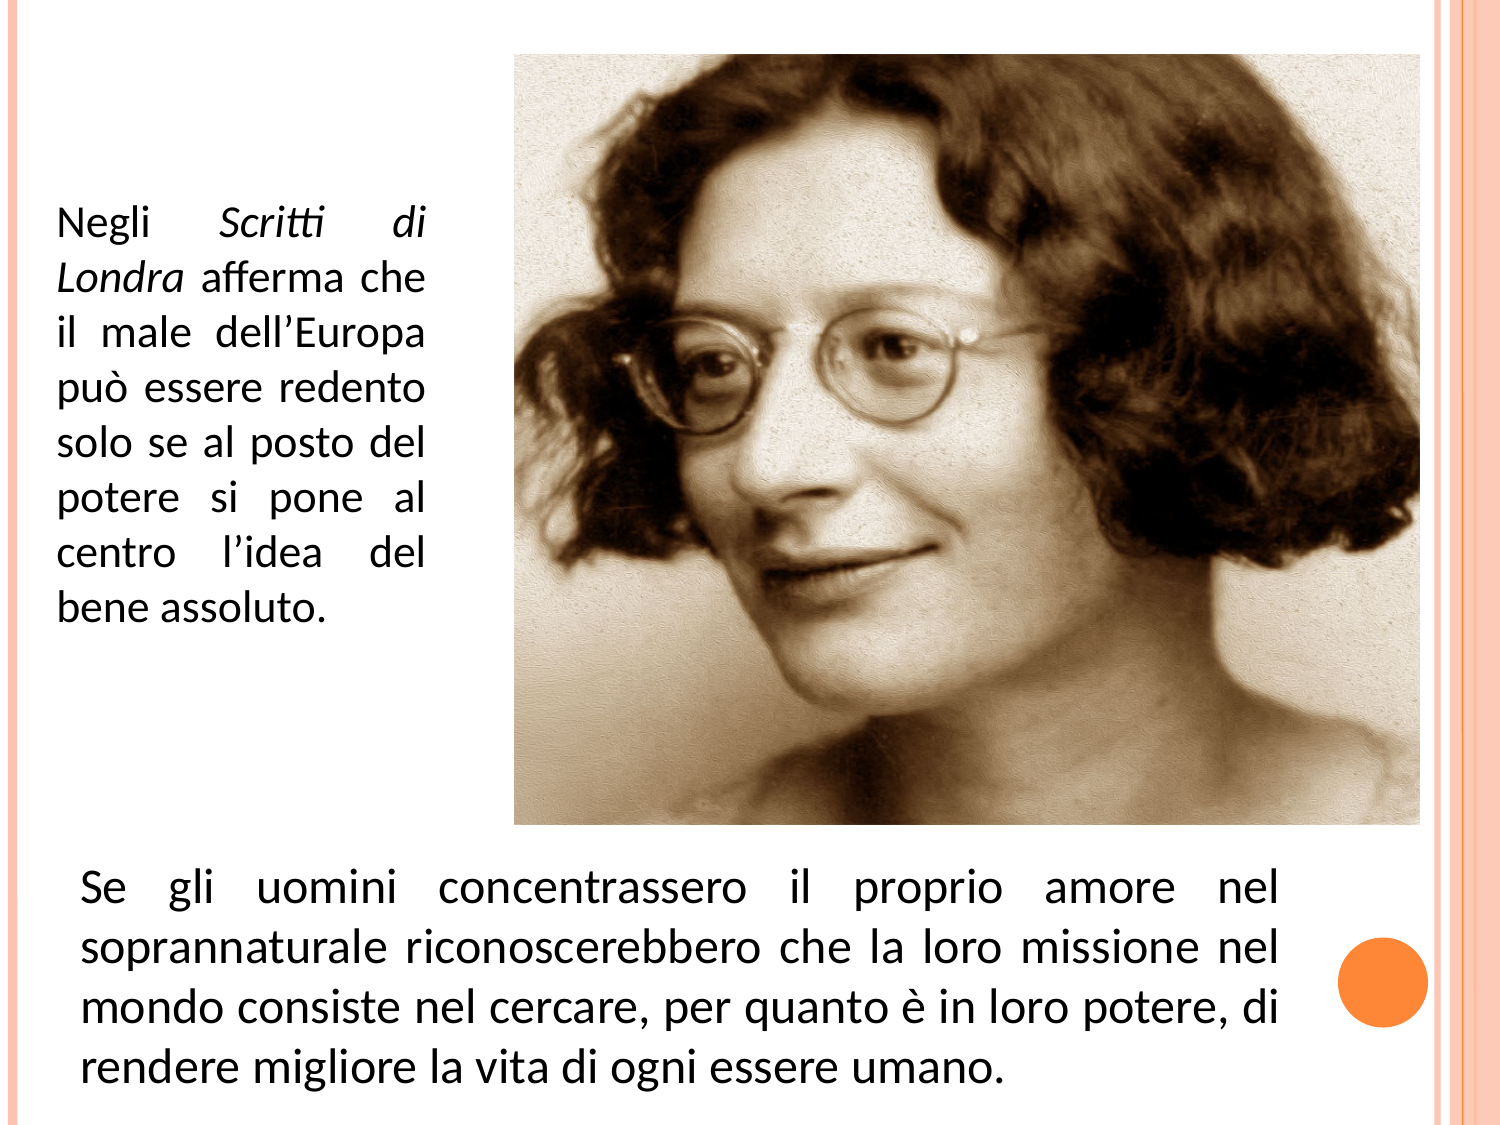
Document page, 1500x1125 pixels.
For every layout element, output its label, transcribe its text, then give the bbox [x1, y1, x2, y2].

text_box Negli Scritti di Londra afferma che il male dell’Europa può essere redento solo se al posto del potere si pone al centro l’idea del bene assoluto. [41, 184, 455, 700]
text_box Se gli uomini concentrassero il proprio amore nel soprannaturale riconoscerebbero che la loro missione nel mondo consiste nel cercare, per quanto è in loro potere, di rendere migliore la vita di ogni essere umano. [64, 846, 1329, 1104]
picture [514, 54, 1420, 825]
